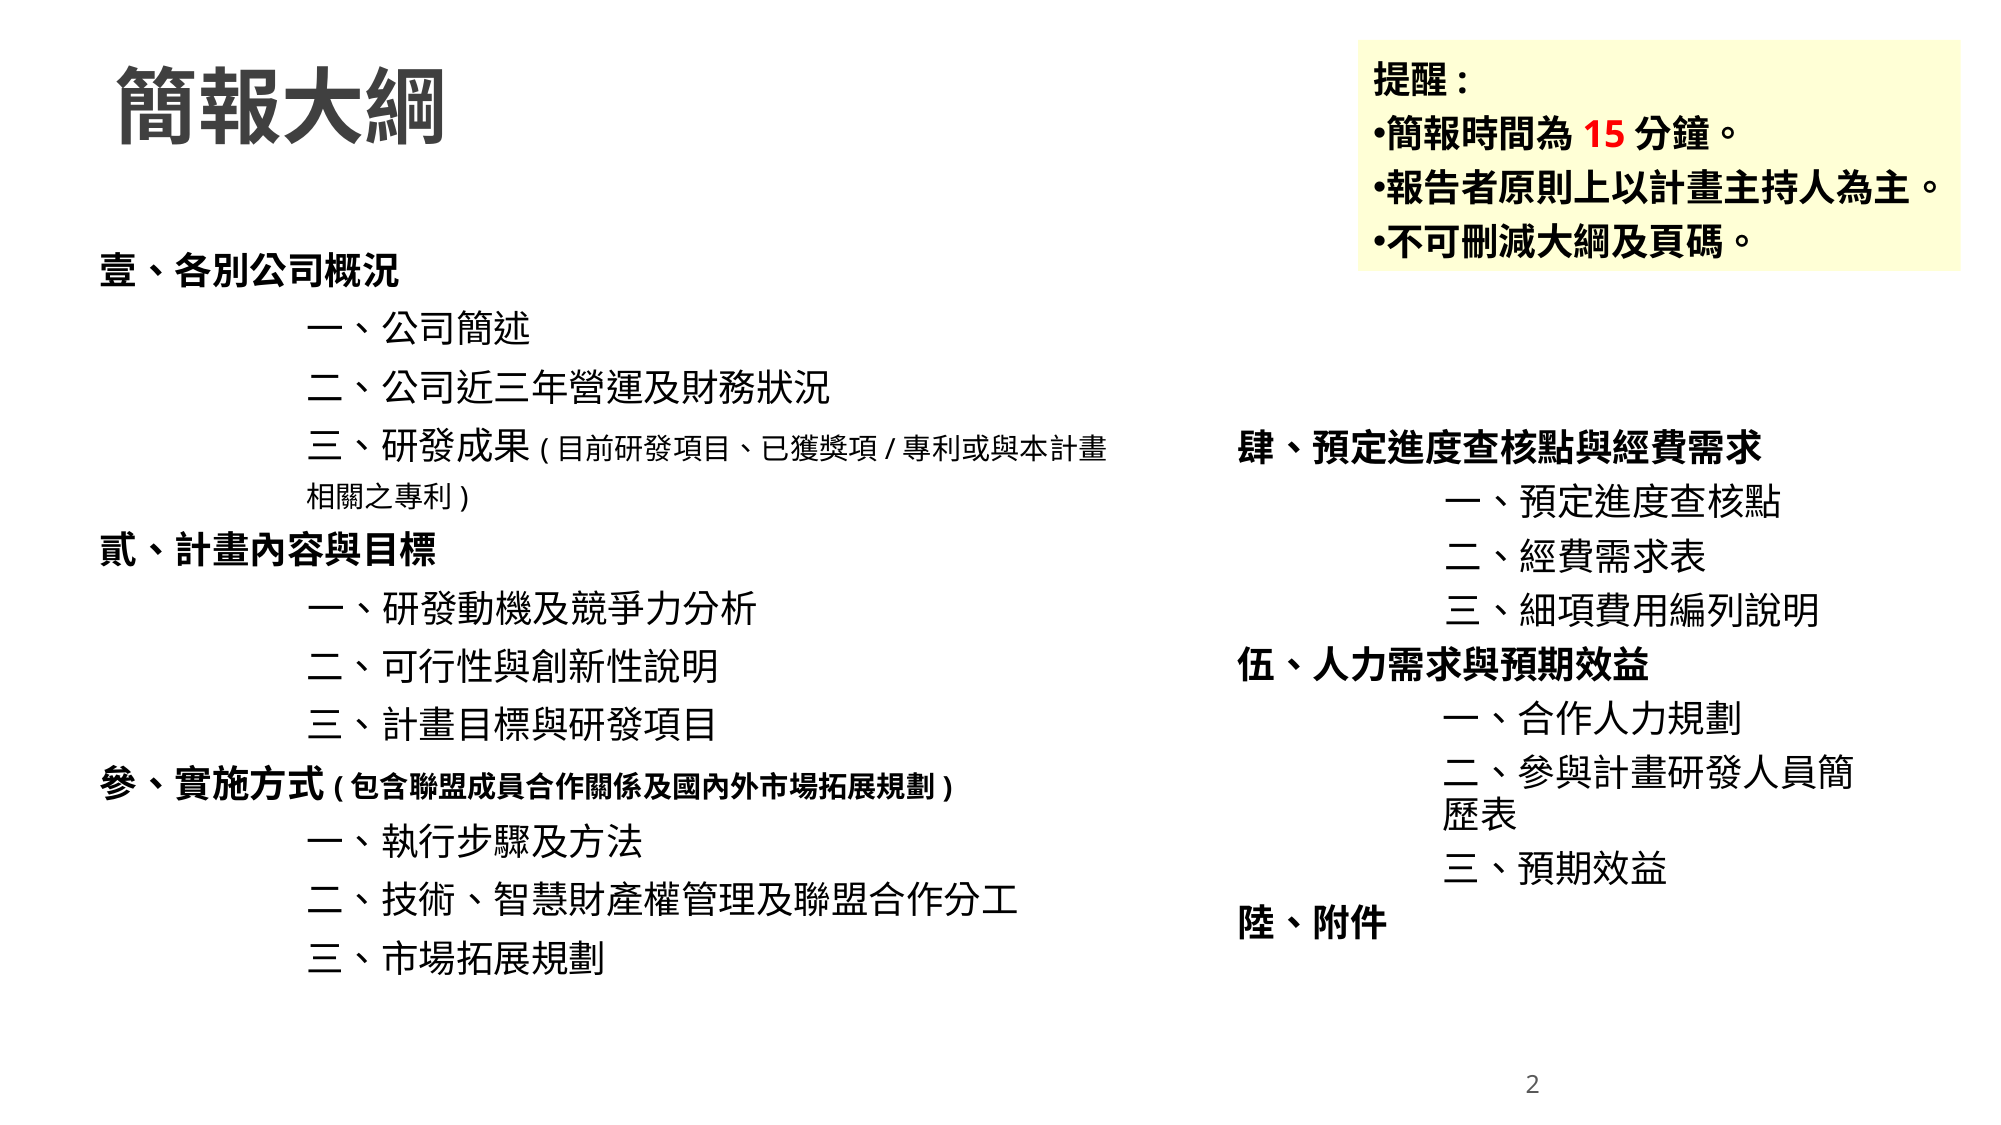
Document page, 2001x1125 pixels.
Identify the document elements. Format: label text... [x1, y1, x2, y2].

text_box 提醒: 簡報時間為15分鐘。 報告者原則上以計畫主持人為主。 不可刪減大綱及頁碼。 [1358, 40, 1961, 271]
title 簡報大綱 [99, 56, 1358, 166]
text_box 2 [1510, 1061, 1961, 1097]
text_box 肆、預定進度查核點與經費需求 一、預定進度查核點 二、經費需求表 三、細項費用編列說明 伍、人力需求與預期效益 一、合作人力規劃 二、參與計畫研發人員簡歷表 三、預期效益 陸、附件 [1223, 420, 1872, 952]
text_box 壹、各別公司概況 一、公司簡述 二、公司近三年營運及財務狀況 三、研發成果(目前研發項目、已獲獎項/專利或與本計畫相關之專利) 貳、計畫內容與目標 一、研發動機及競爭力分析 二、可行性與創新性說明 三、計畫目標與研發項目 參、實施方式(包含聯盟成員合作關係及國內外市場拓展規劃) 一、執行步驟及方法 二、技術、智慧財產權管理及聯盟合作分工 三、市場拓展規劃 [84, 238, 1139, 988]
